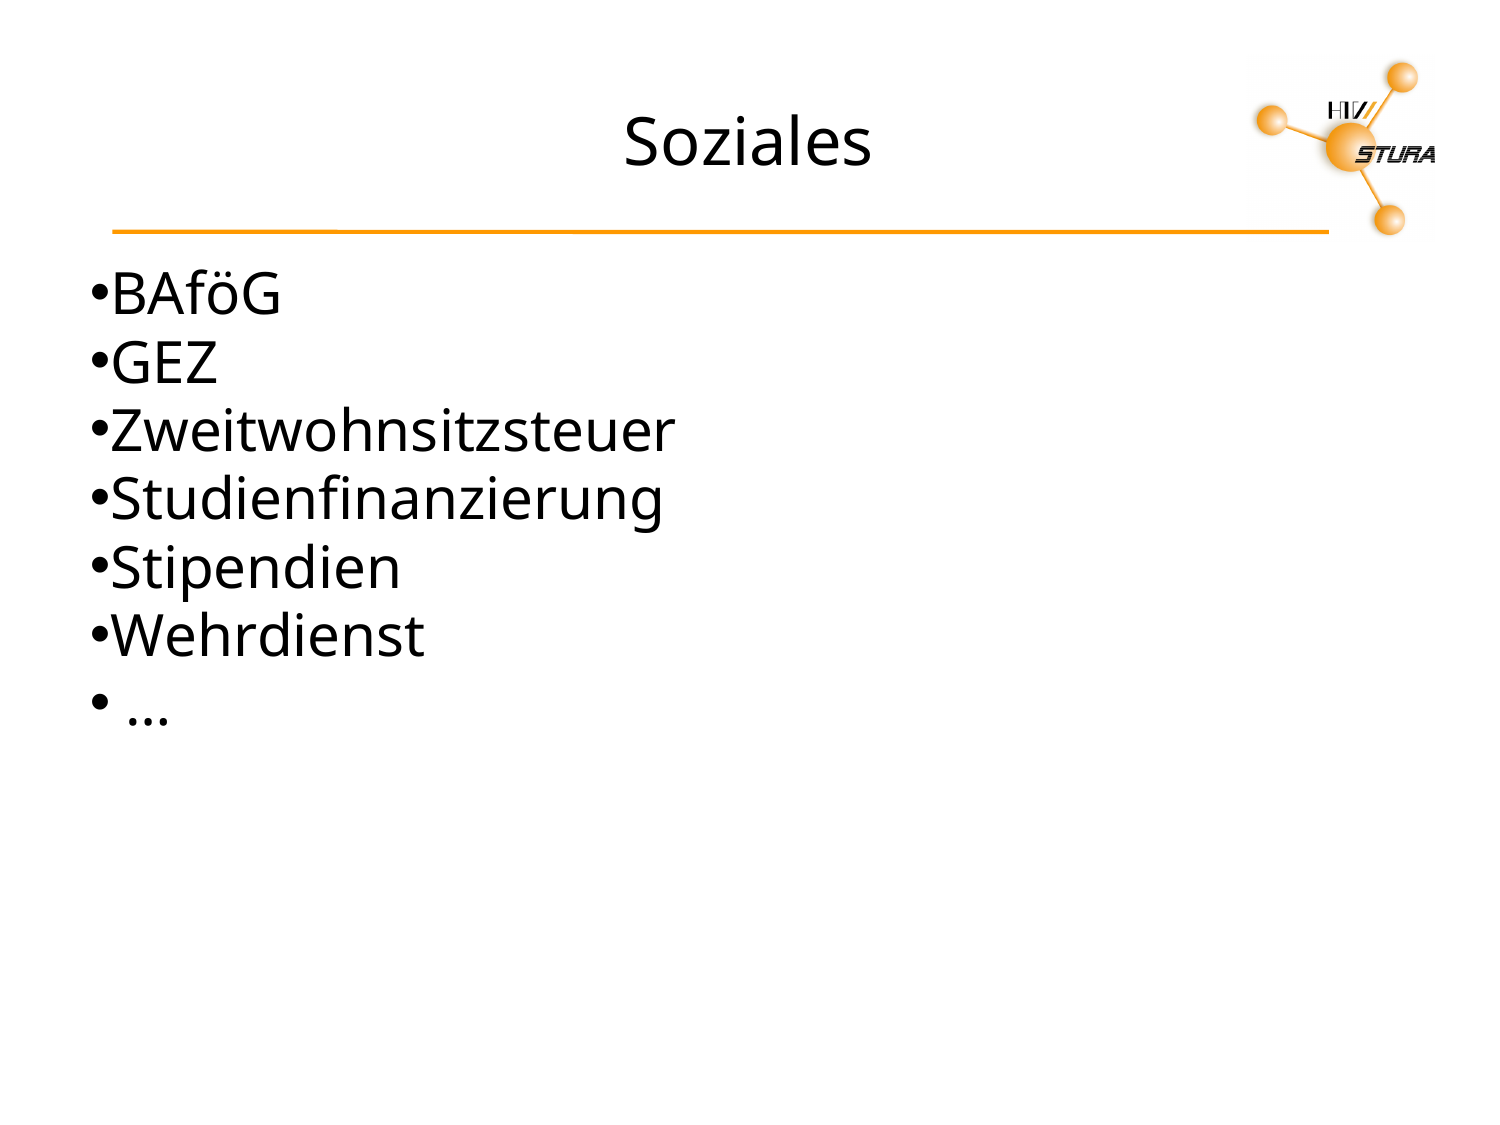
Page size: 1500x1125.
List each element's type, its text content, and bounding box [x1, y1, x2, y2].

title Soziales [74, 45, 1424, 233]
list BAföG GEZ Zweitwohnsitzsteuer Studienfinanzierung Stipendien Wehrdienst … [75, 262, 1426, 929]
